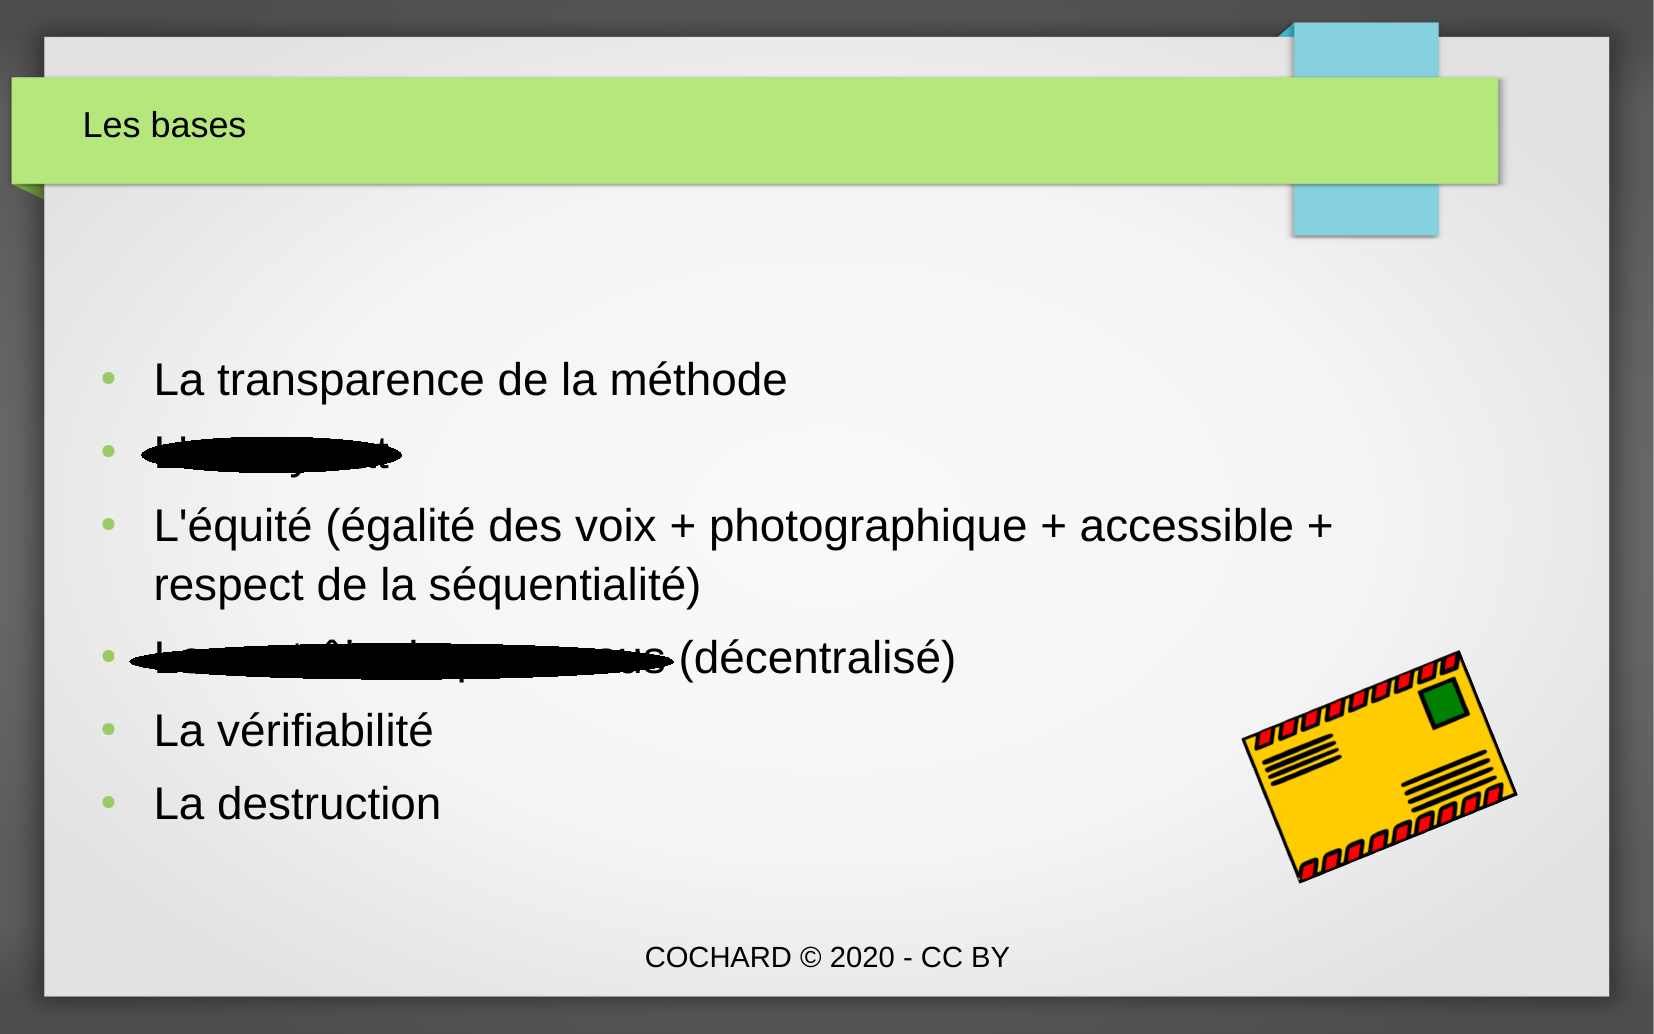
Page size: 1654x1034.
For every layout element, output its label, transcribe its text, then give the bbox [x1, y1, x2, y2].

list La transparence de la méthode L'anonymat L'équité (égalité des voix + photographique + accessible + respect de la séquentialité) Le contrôle du processus (décentralisé) La vérifiabilité La destruction [82, 249, 1571, 849]
picture [0, 0, 1654, 1034]
text_box [129, 643, 674, 680]
title Les bases [82, 39, 1235, 210]
text_box [141, 437, 402, 473]
